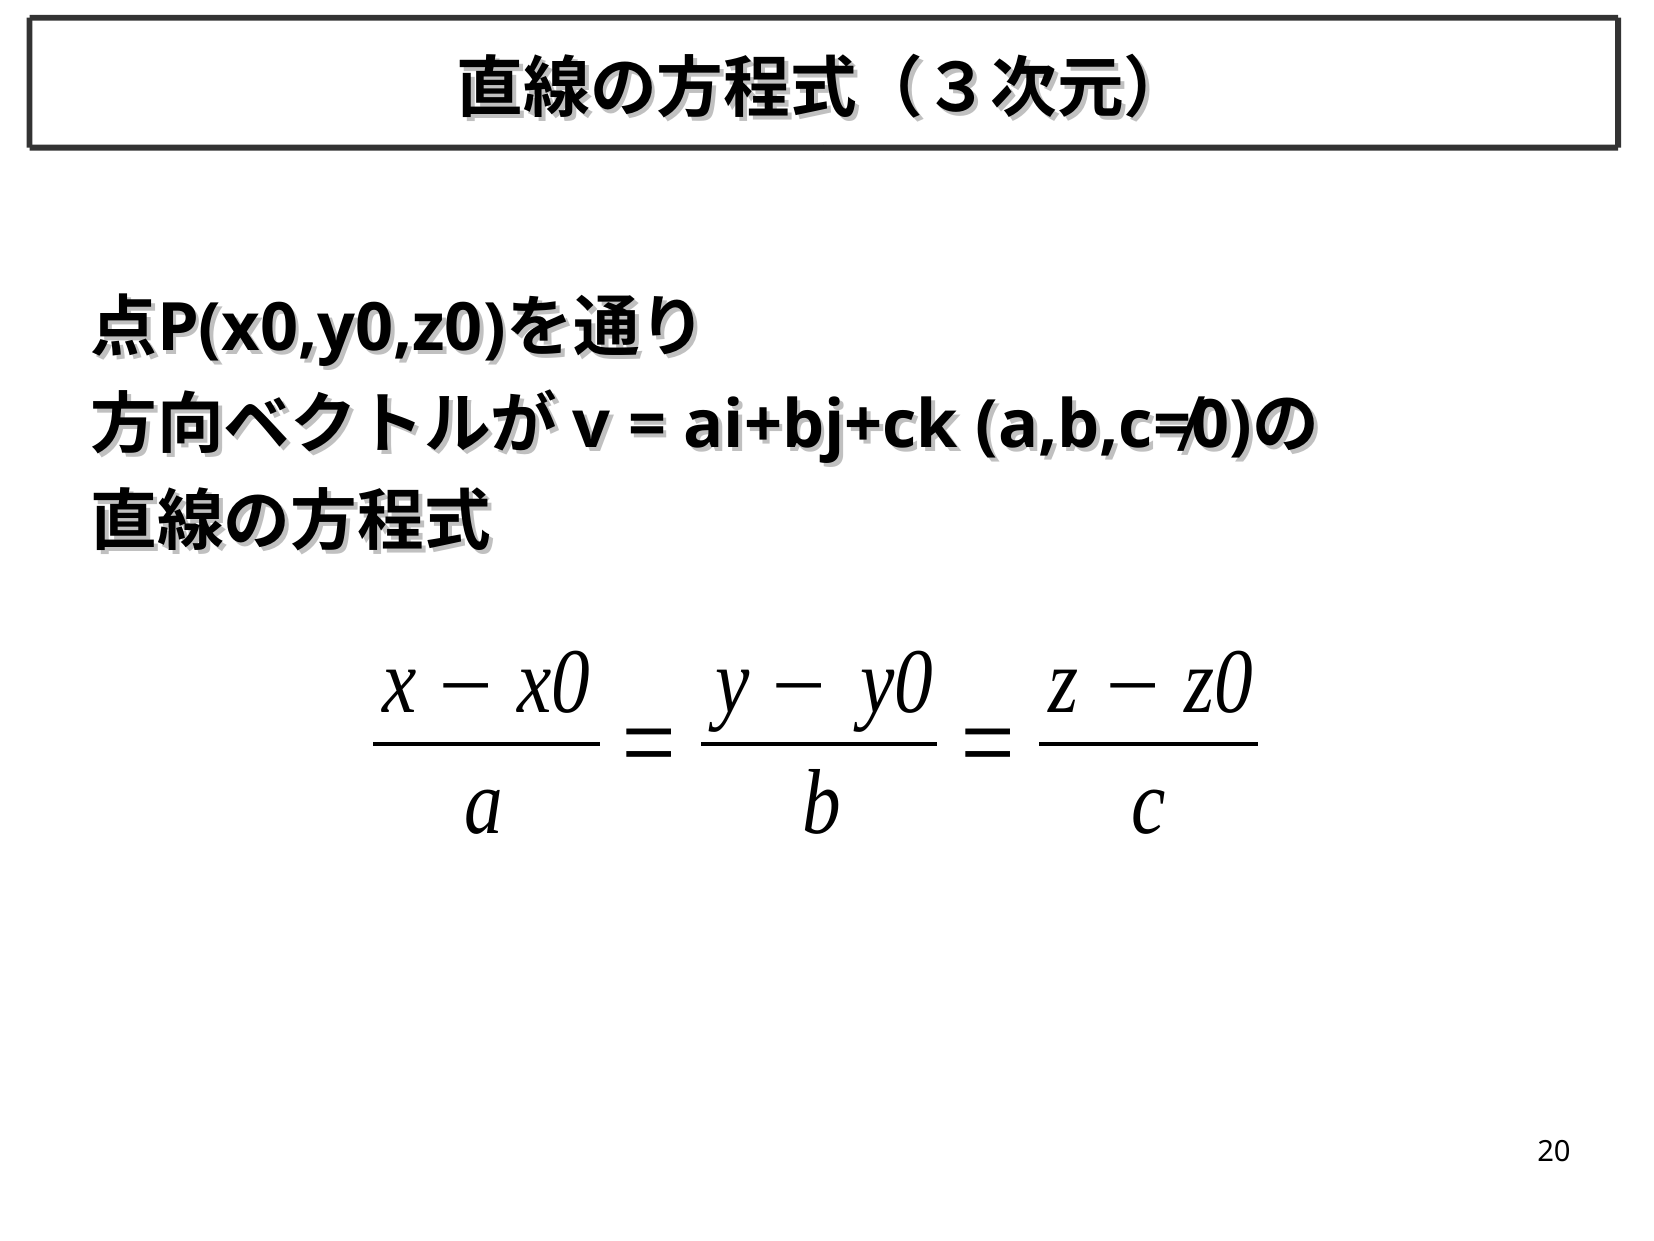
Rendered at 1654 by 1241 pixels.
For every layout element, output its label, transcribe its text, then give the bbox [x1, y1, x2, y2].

text_box 点P(x0,y0,z0)を通り 方向ベクトルが v = ai+bj+ck (a,b,c≠0)の 直線の方程式 [75, 265, 1423, 502]
text_box 直線の方程式（３次元） [29, 17, 1619, 148]
chart [348, 631, 1281, 857]
